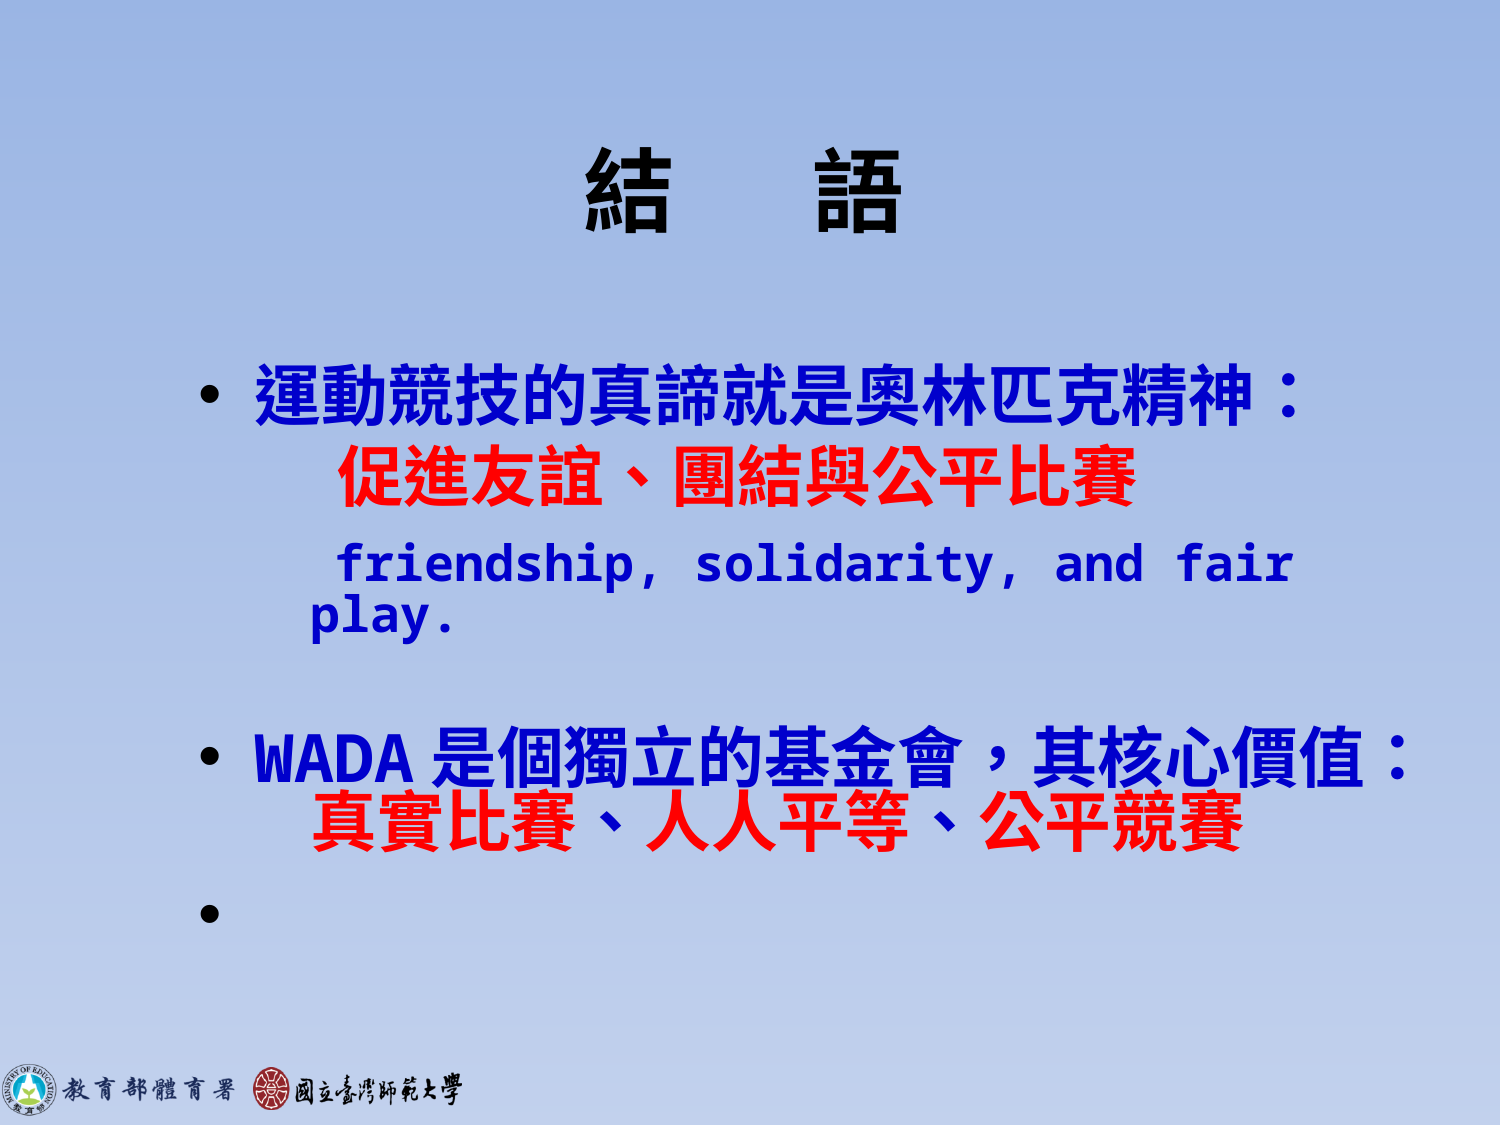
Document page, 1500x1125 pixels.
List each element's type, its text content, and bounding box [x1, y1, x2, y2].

title 結 語 [100, 113, 1388, 264]
list 運動競技的真諦就是奧林匹克精神： 促進友誼、團結與公平比賽 friendship, solidarity, and fair play. WADA是個獨立的基金會，其核心價值：真實比賽、人人平等、公平競賽 [183, 361, 1424, 929]
